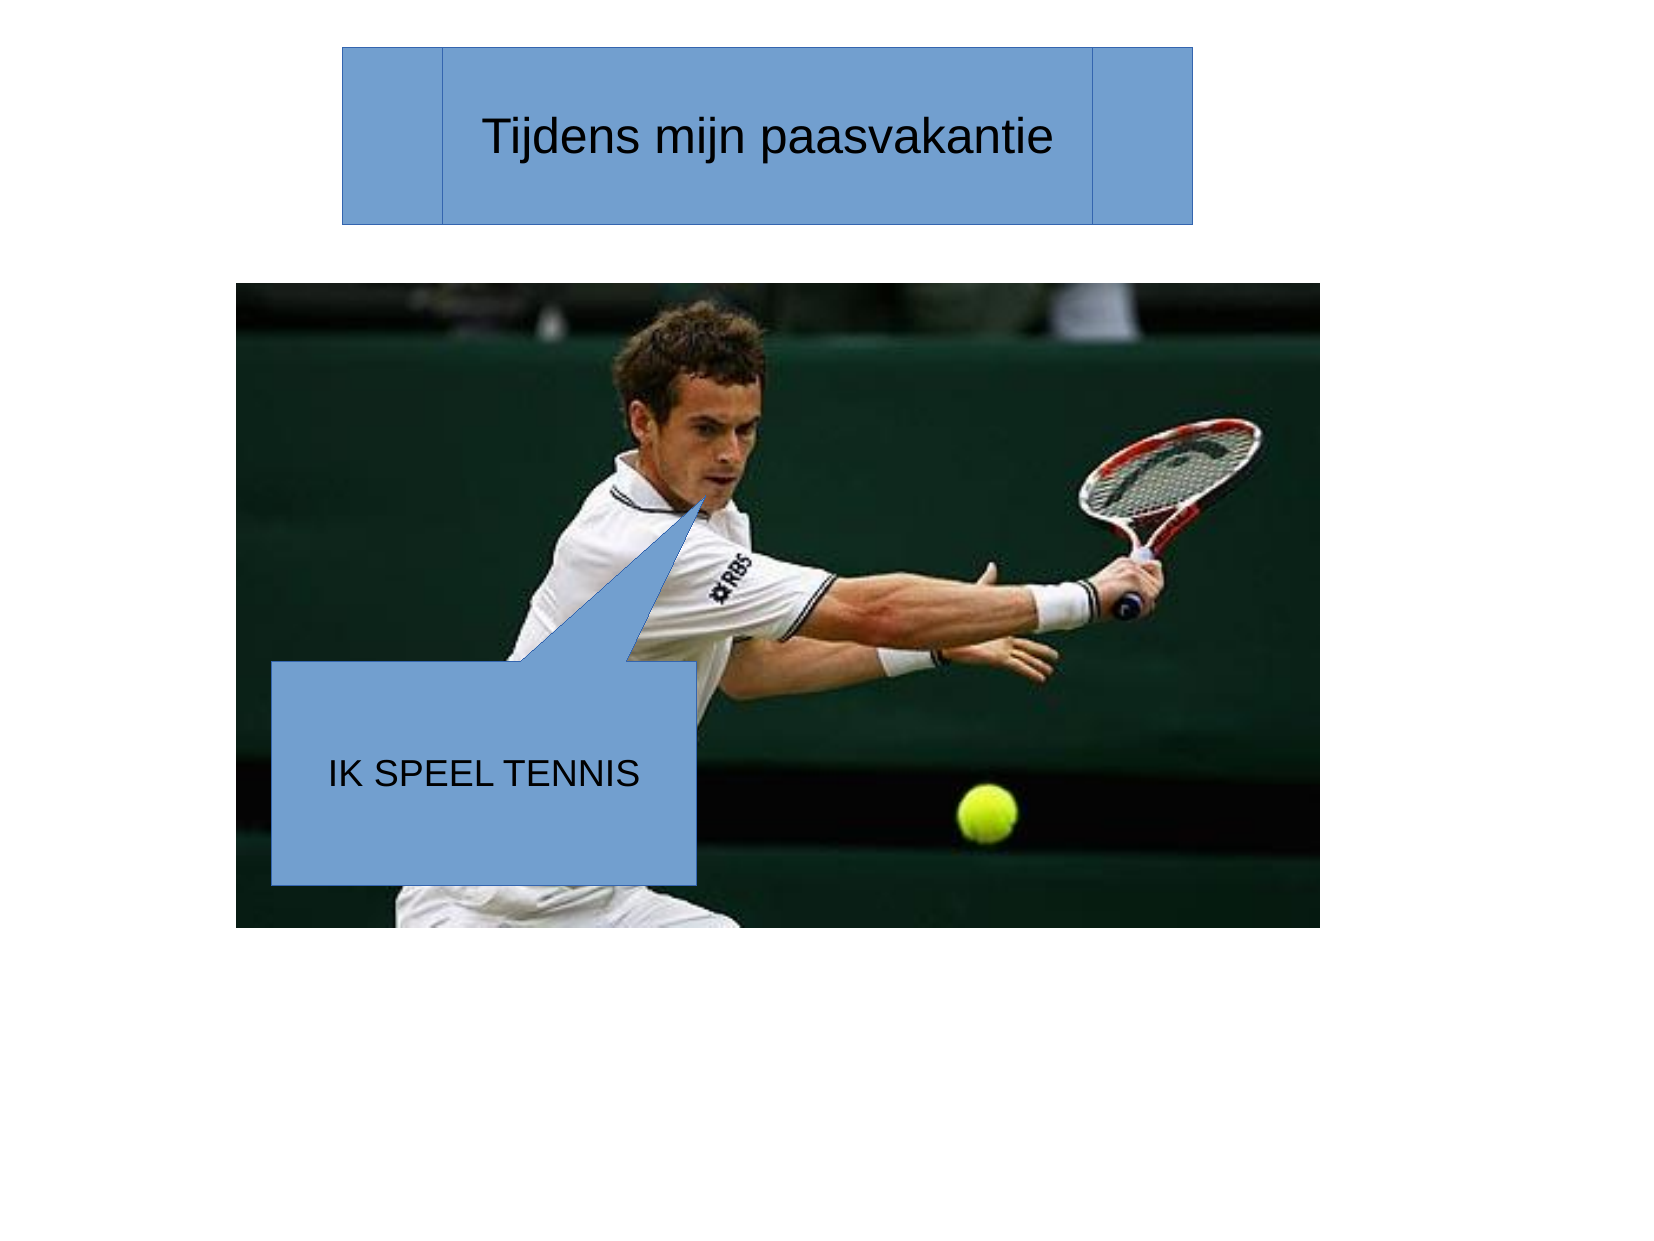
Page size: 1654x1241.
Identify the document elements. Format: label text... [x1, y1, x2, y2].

text_box IK SPEEL TENNIS [271, 495, 706, 886]
text_box Tijdens mijn paasvakantie [343, 47, 1193, 225]
picture [236, 283, 1320, 928]
